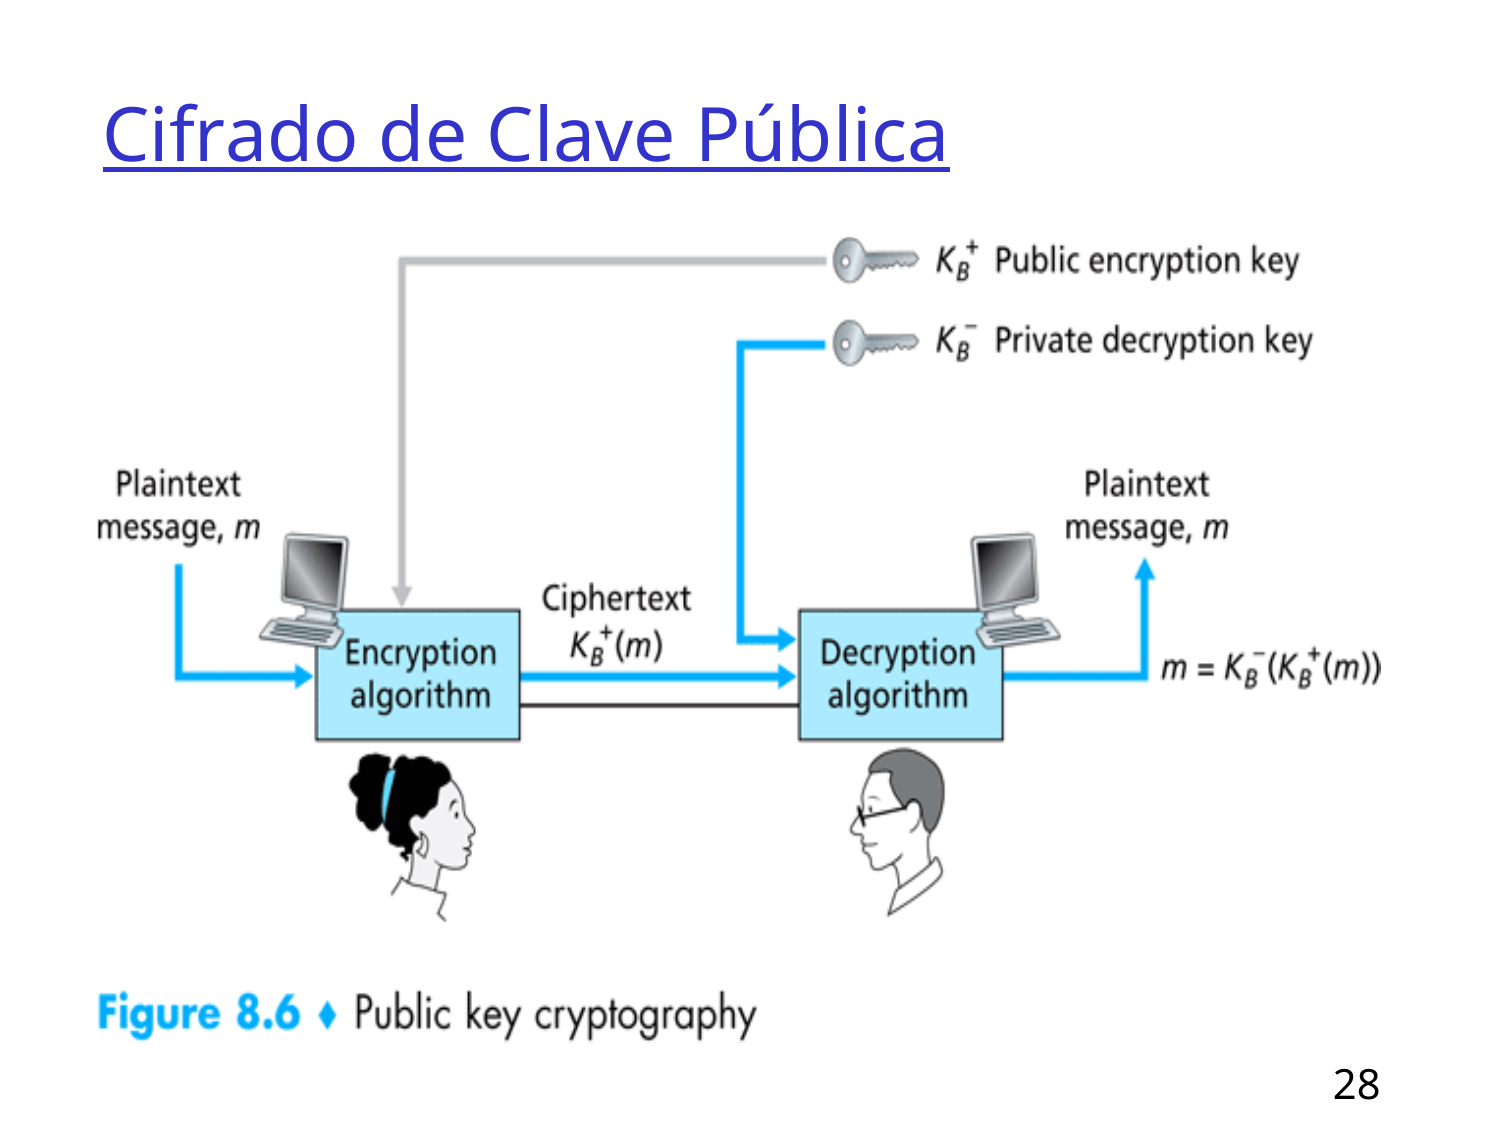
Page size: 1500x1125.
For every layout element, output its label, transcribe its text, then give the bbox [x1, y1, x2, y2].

title Cifrado de Clave Pública [87, 37, 1363, 225]
picture [97, 237, 1381, 1043]
